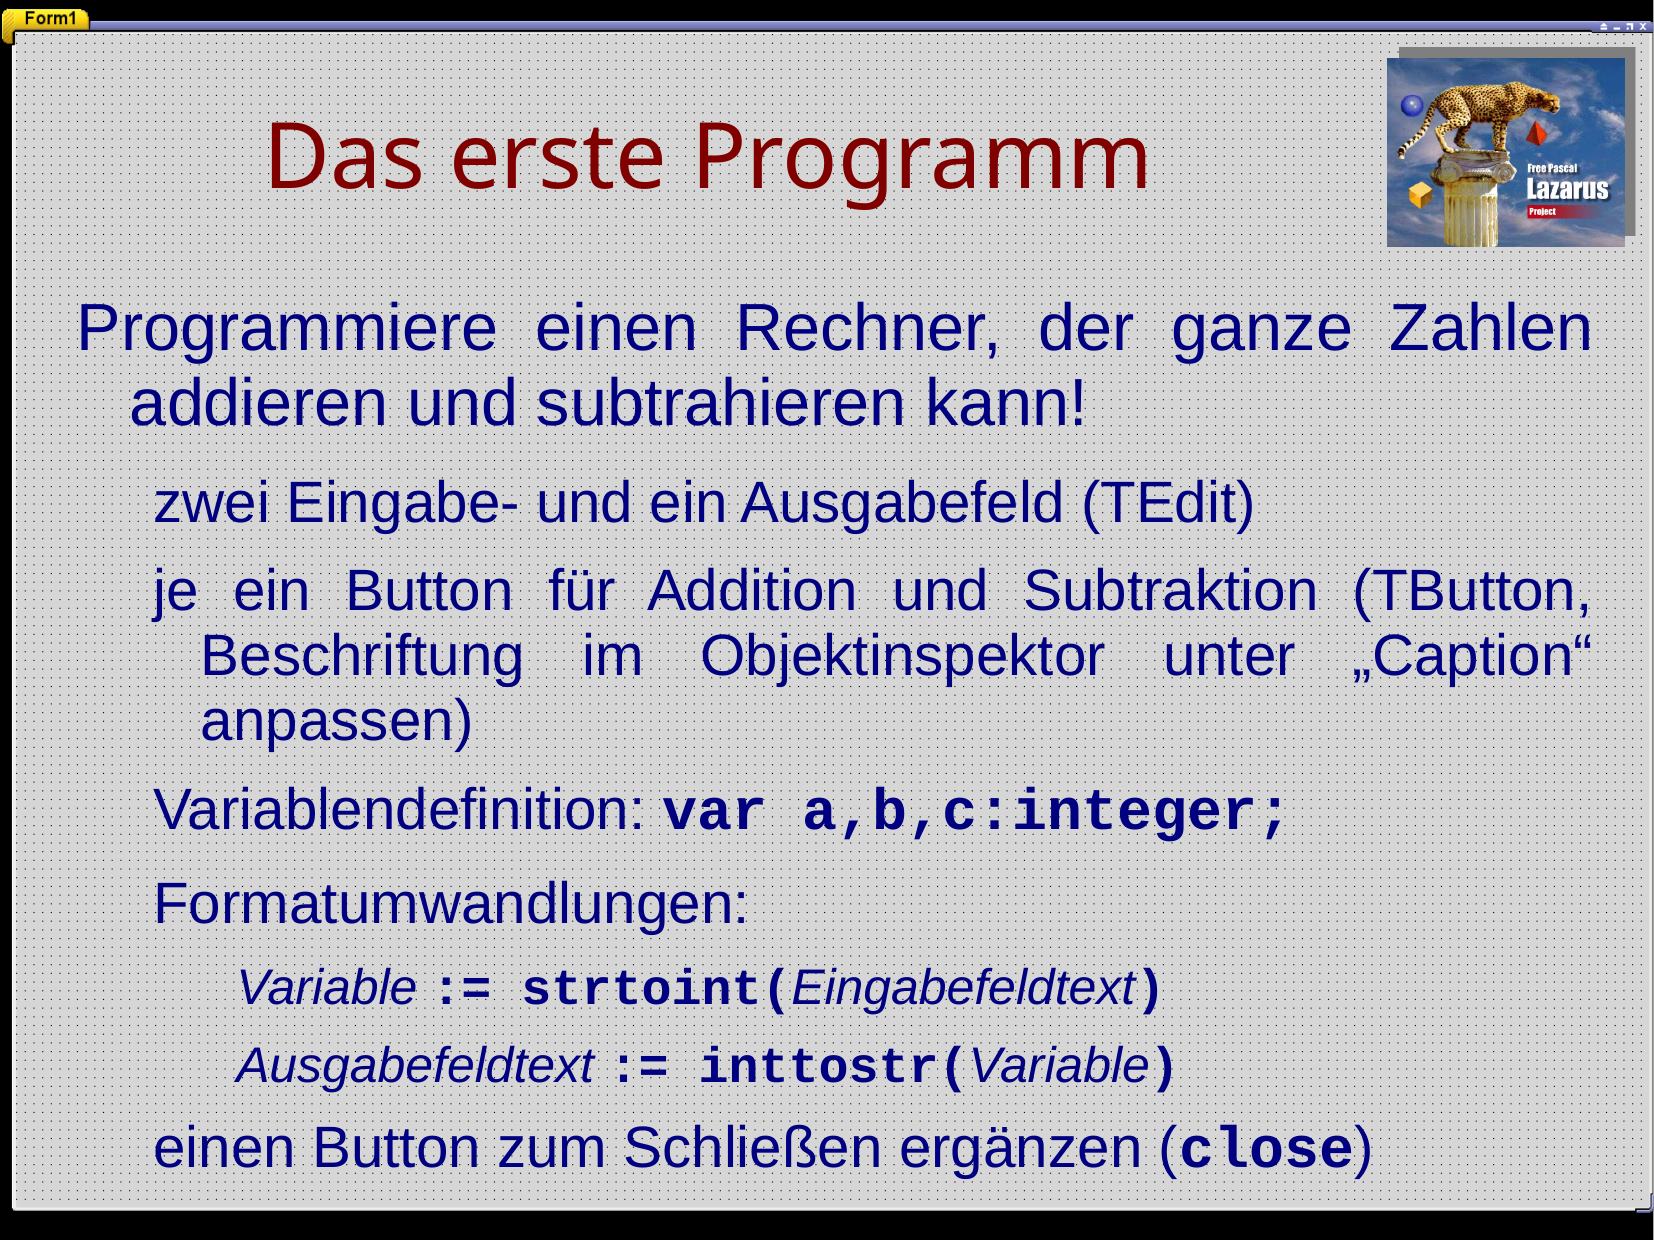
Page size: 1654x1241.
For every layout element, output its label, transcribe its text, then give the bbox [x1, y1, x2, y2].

title Das erste Programm [29, 56, 1388, 250]
picture [2, 8, 1654, 1213]
list Programmiere einen Rechner, der ganze Zahlen addieren und subtrahieren kann! zwei Eingabe- und ein Ausgabefeld (TEdit) je ein Button für Addition und Subtraktion (TButton, Beschriftung im Objektinspektor unter „Caption“ anpassen) Variablendefinition: var a,b,c:integer; Formatumwandlungen: Variable := strtoint(Eingabefeldtext) Ausgabefeldtext := inttostr(Variable) einen Button zum Schließen ergänzen (close) [59, 290, 1595, 1186]
